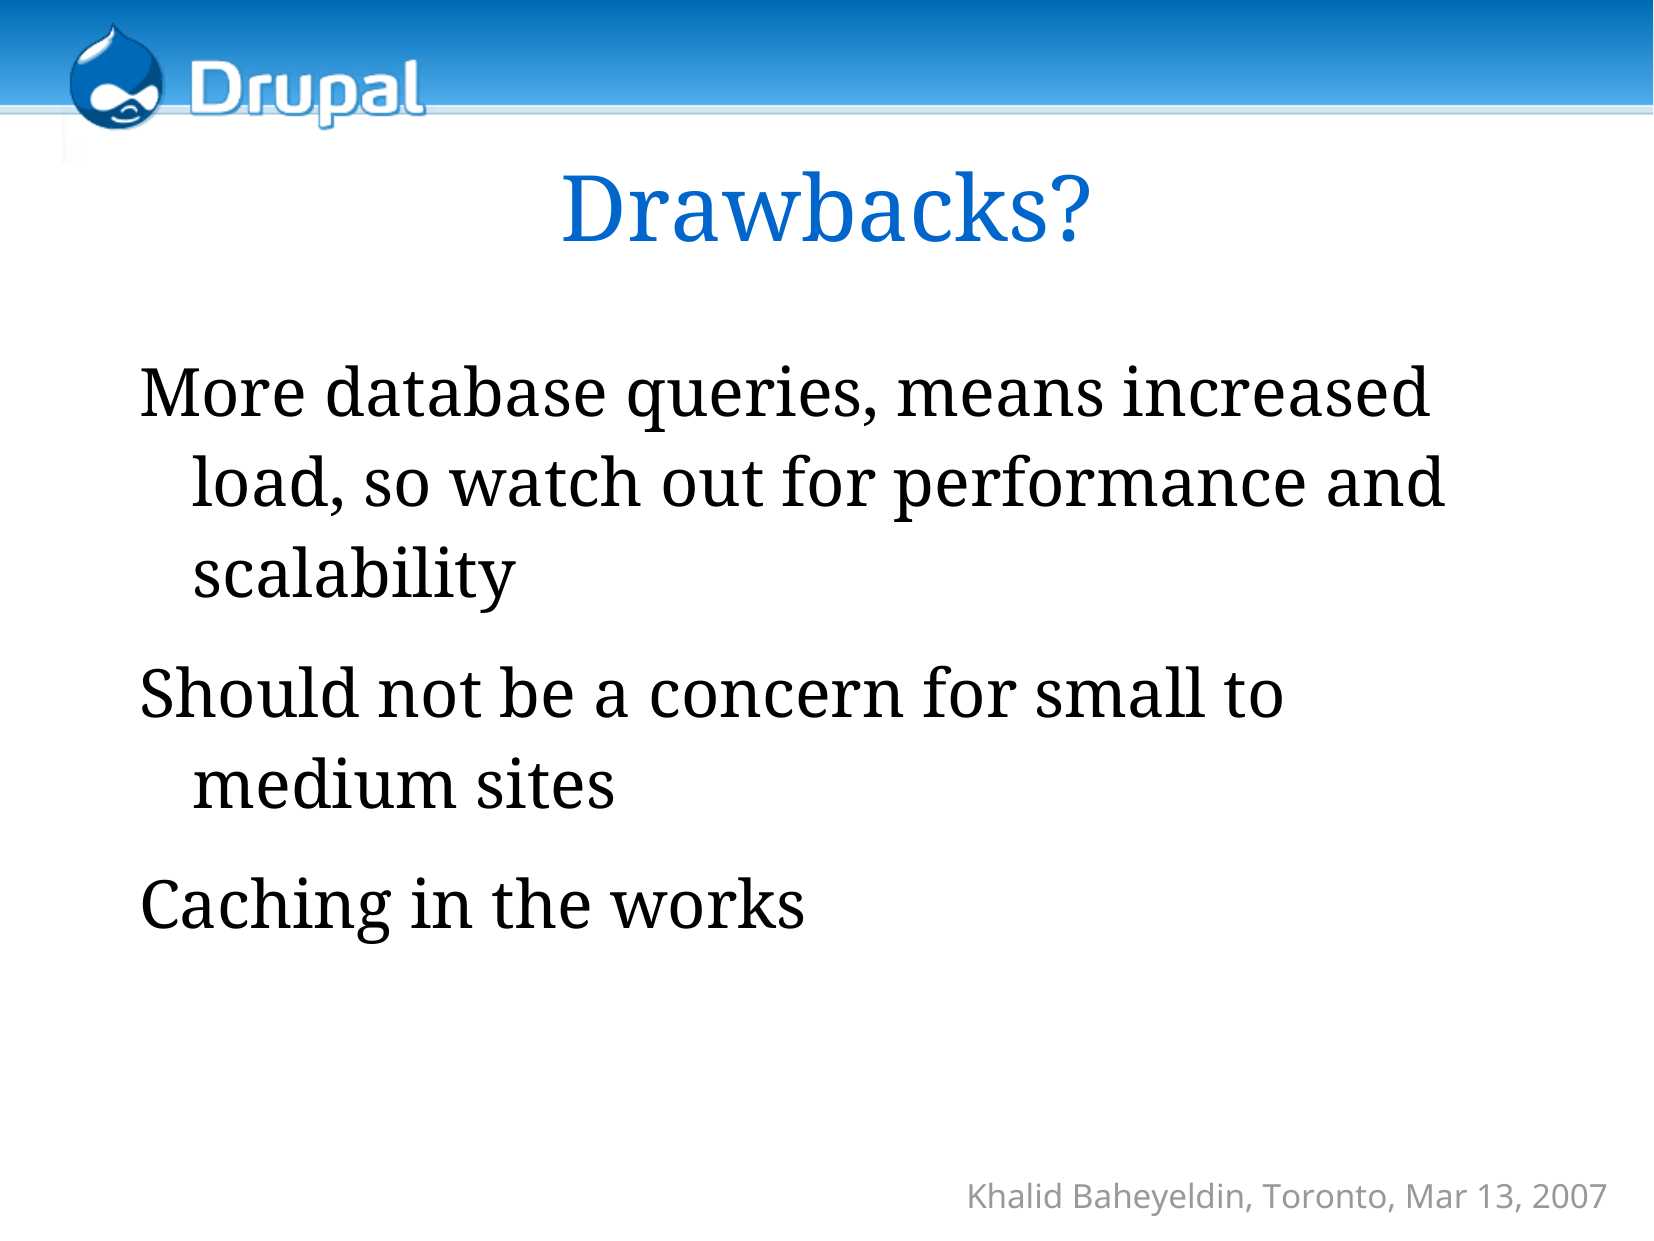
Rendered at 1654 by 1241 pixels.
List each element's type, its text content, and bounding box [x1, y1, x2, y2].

picture [0, 0, 1654, 1241]
list More database queries, means increased load, so watch out for performance and scalability Should not be a concern for small to medium sites Caching in the works [121, 344, 1533, 1127]
title Drawbacks? [121, 102, 1533, 311]
